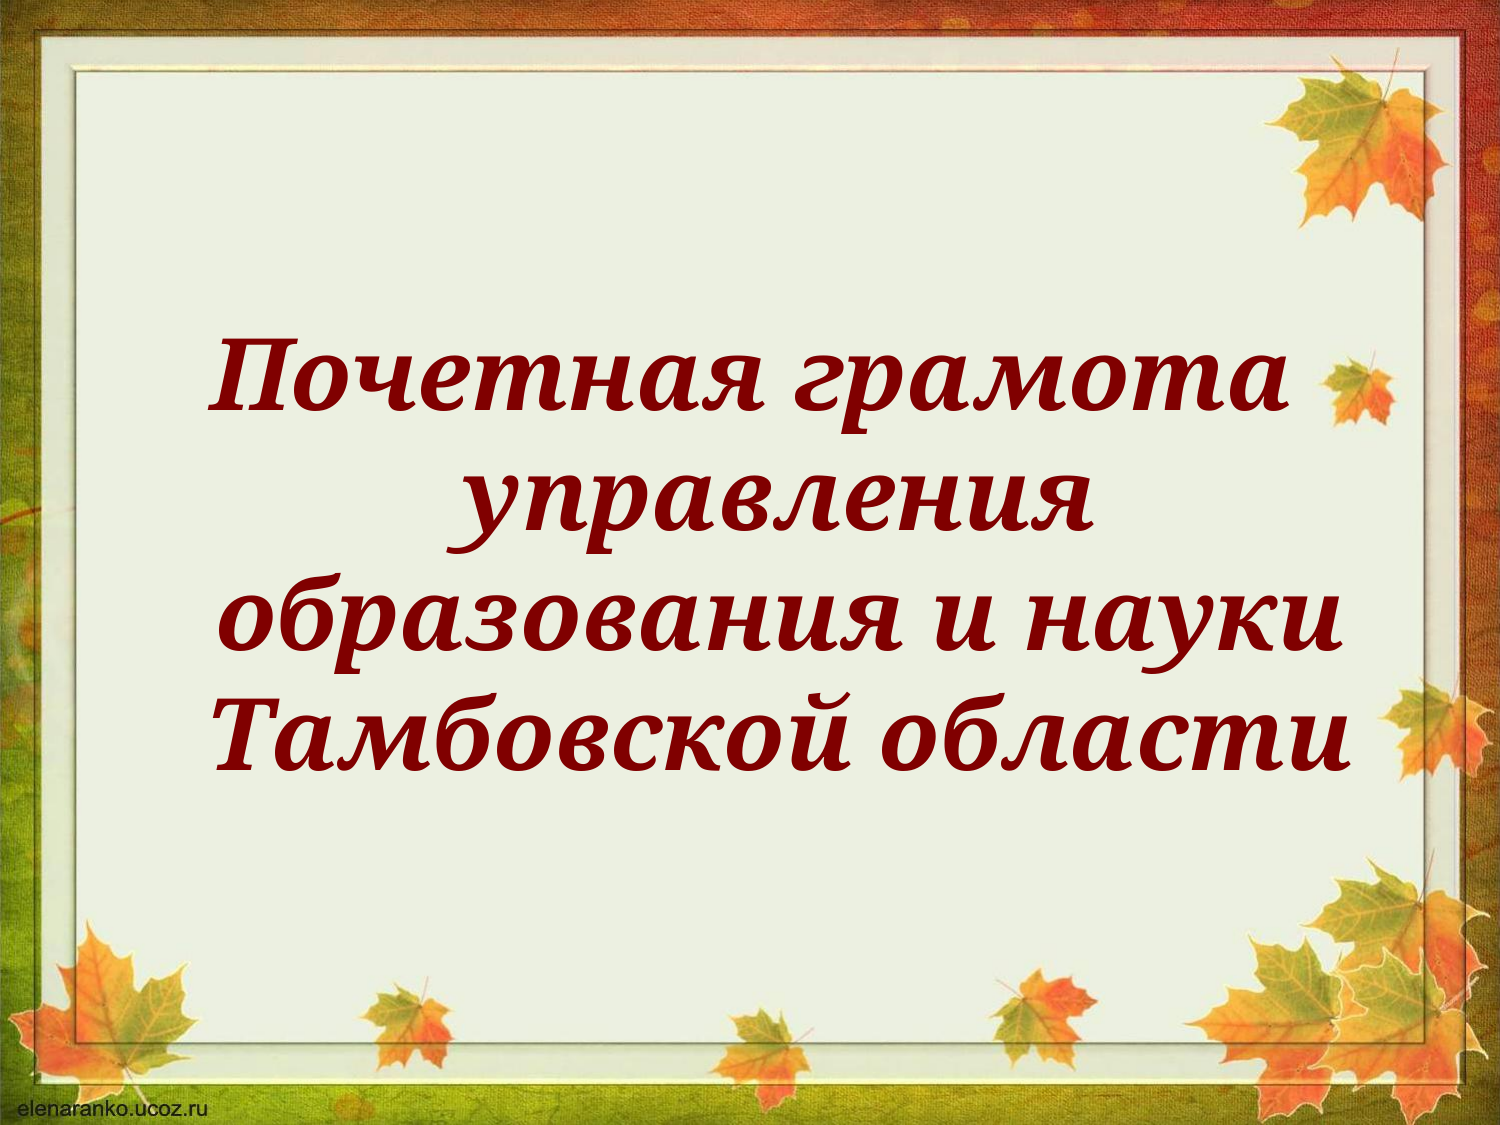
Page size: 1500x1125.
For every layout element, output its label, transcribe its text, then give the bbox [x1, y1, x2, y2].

picture [0, 0, 1500, 1125]
title [75, 45, 1426, 941]
list Почетная грамота управления образования и науки Тамбовской области [76, 302, 1427, 1046]
